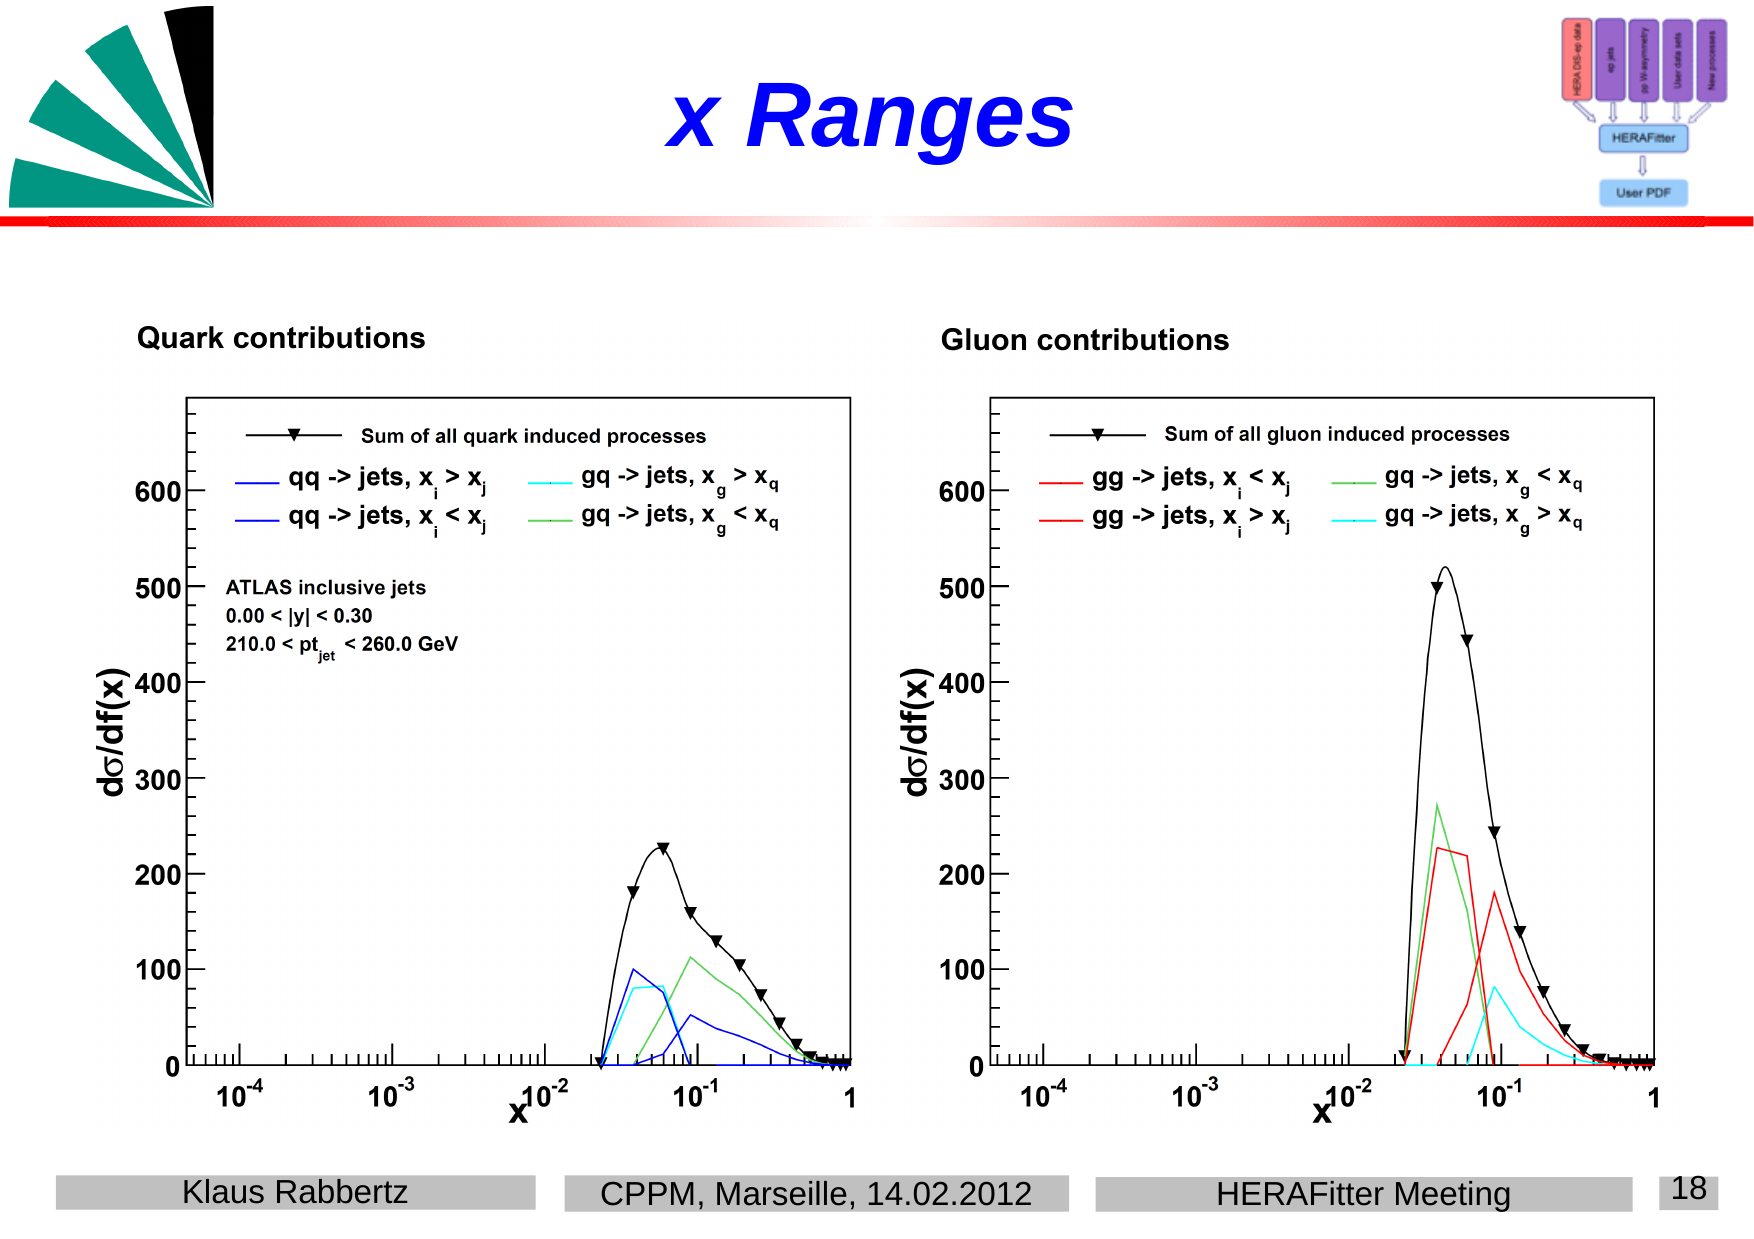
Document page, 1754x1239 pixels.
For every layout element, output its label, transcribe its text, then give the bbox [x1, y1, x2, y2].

picture [9, 6, 214, 210]
picture [1552, 15, 1736, 211]
title x Ranges [220, 22, 1525, 207]
picture [86, 319, 1684, 1132]
